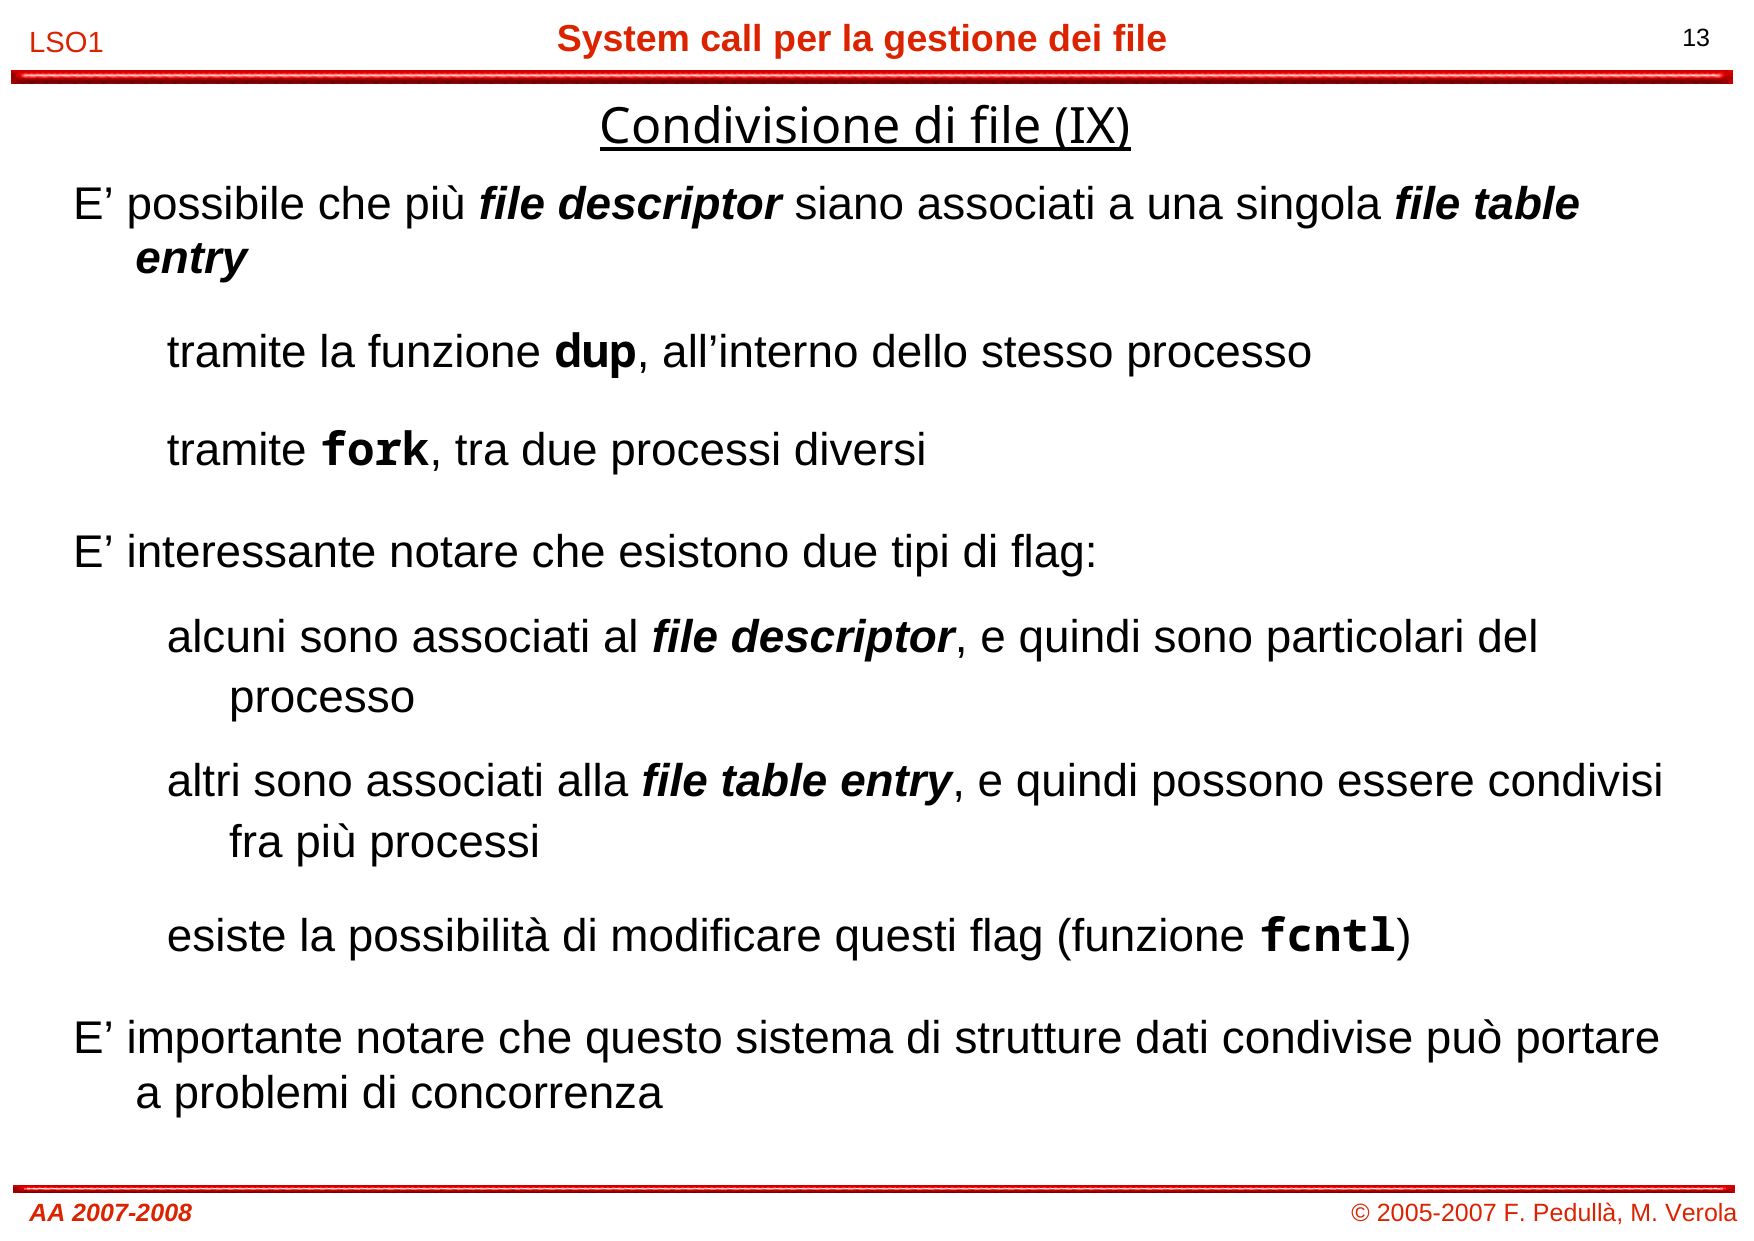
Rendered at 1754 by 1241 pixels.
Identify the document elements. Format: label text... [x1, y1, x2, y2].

picture [11, 70, 1733, 84]
list E’ possibile che più file descriptor siano associati a una singola file table entry tramite la funzione dup, all’interno dello stesso processo tramite fork, tra due processi diversi E’ interessante notare che esistono due tipi di flag: alcuni sono associati al file descriptor, e quindi sono particolari del processo altri sono associati alla file table entry, e quindi possono essere condivisi fra più processi esiste la possibilità di modificare questi flag (funzione fcntl) E’ importante notare che questo sistema di strutture dati condivise può portare a problemi di concorrenza [58, 166, 1696, 1149]
title Condivisione di file (IX) [514, 78, 1217, 174]
picture [13, 1185, 1735, 1193]
